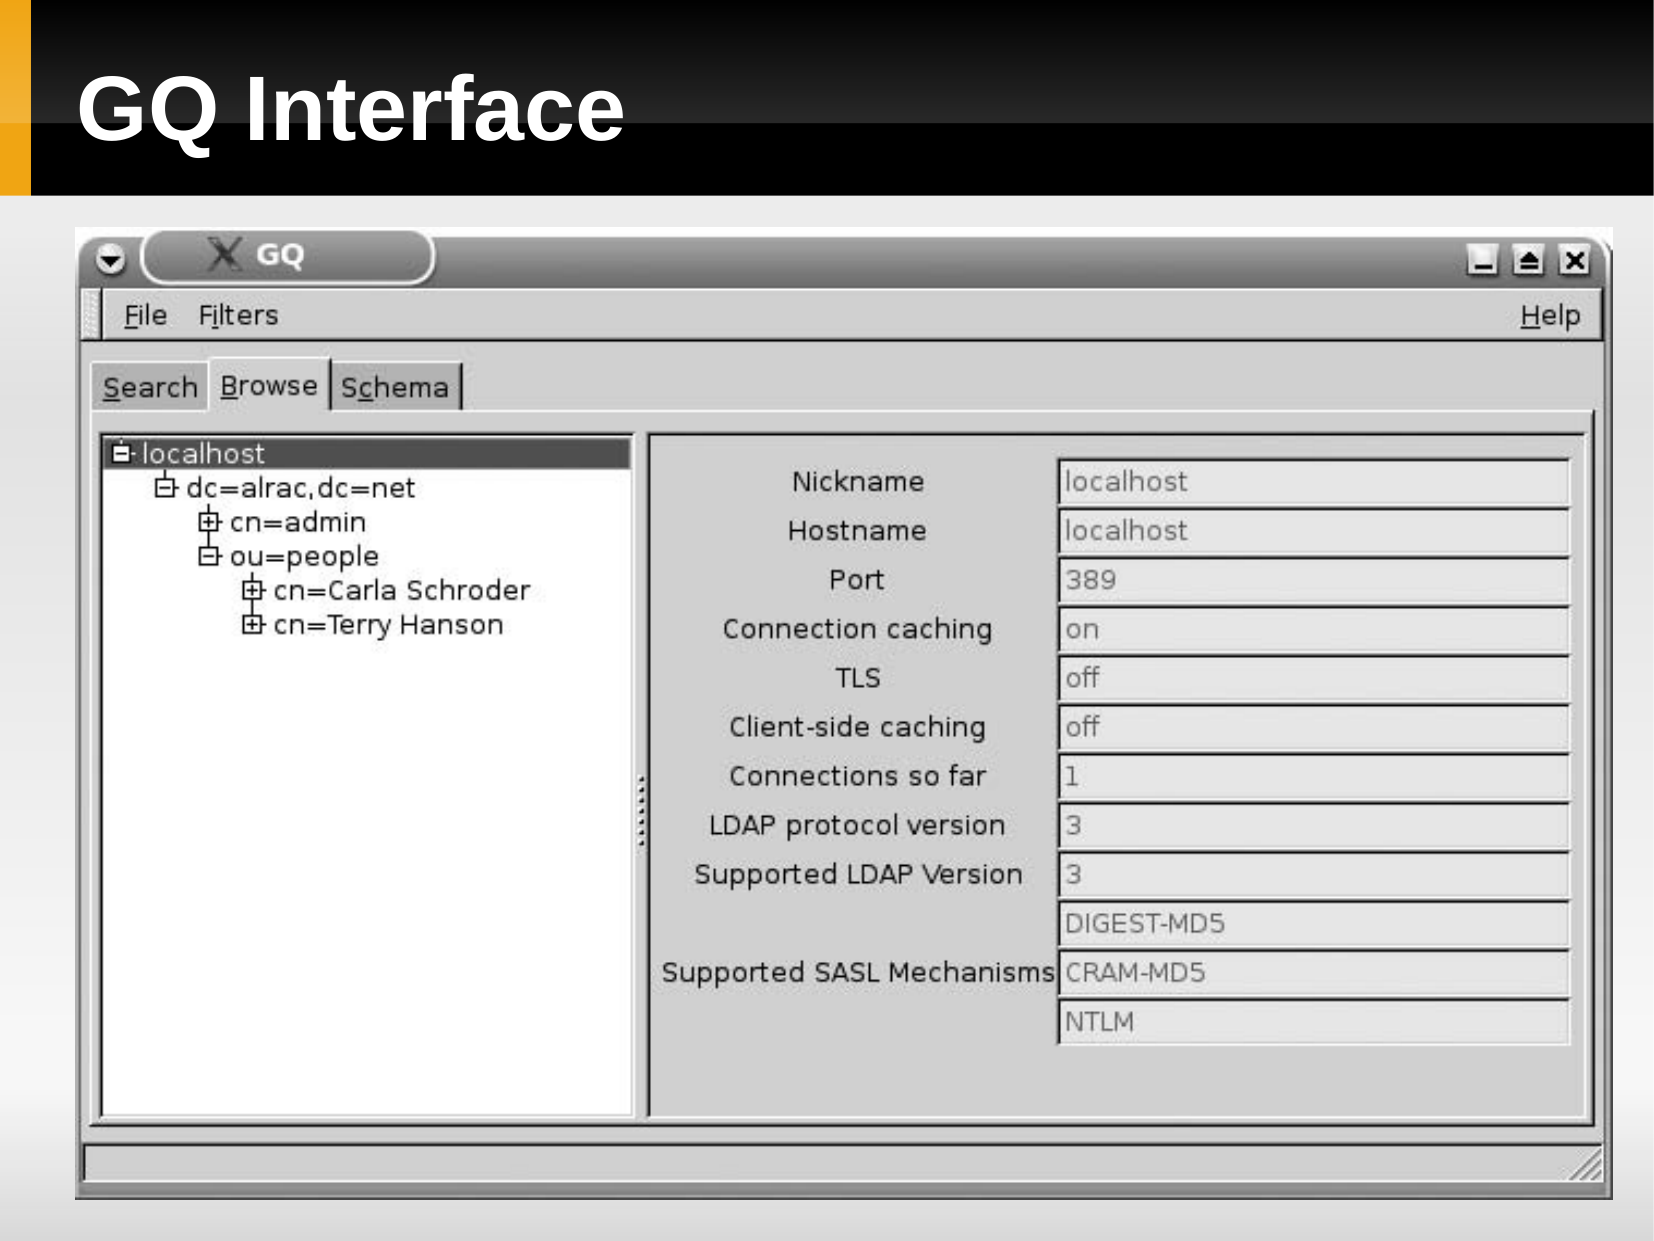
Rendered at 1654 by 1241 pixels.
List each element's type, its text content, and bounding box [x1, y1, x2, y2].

picture [75, 227, 1613, 1201]
title GQ Interface [76, 7, 1565, 200]
